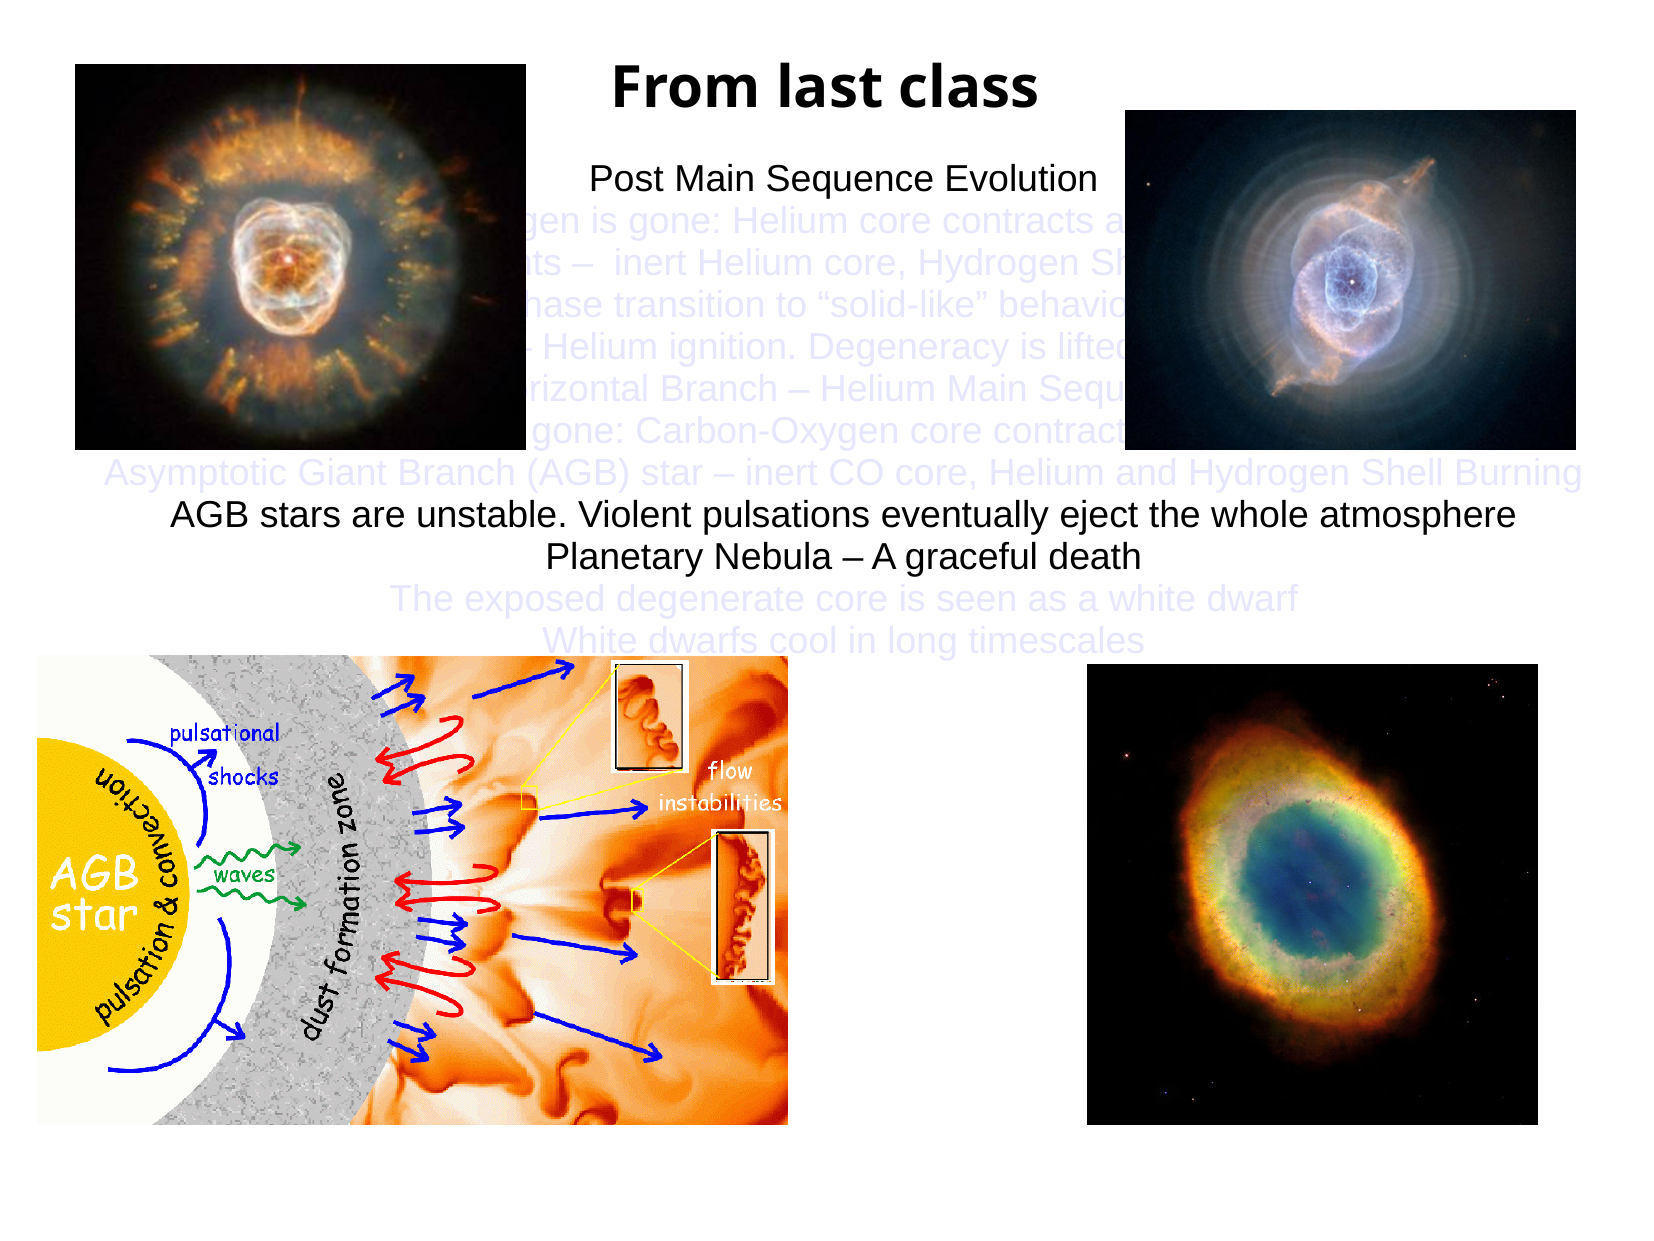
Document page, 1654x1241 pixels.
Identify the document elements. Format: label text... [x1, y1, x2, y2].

picture [1125, 110, 1576, 451]
text_box From last class [0, 38, 1651, 135]
picture [1087, 664, 1538, 1126]
picture [37, 655, 788, 1126]
text_box Post Main Sequence Evolution Hydrogen is gone: Helium core contracts and heats Red Giants – inert Helium core, Hydrogen Shell Burning Core degeneracy – a phase transition to “solid-like” behavior. Core contraction stops. 100 Million K – Helium ignition. Degeneracy is lifted (Helium Flash). Horizontal Branch – Helium Main Sequence Helium is gone: Carbon-Oxygen core contracts and heats Asymptotic Giant Branch (AGB) star – inert CO core, Helium and Hydrogen Shell Burning AGB stars are unstable. Violent pulsations eventually eject the whole atmosphere Planetary Nebula – A graceful death The exposed degenerate core is seen as a white dwarf White dwarfs cool in long timescales [75, 150, 1613, 753]
picture [75, 64, 526, 451]
